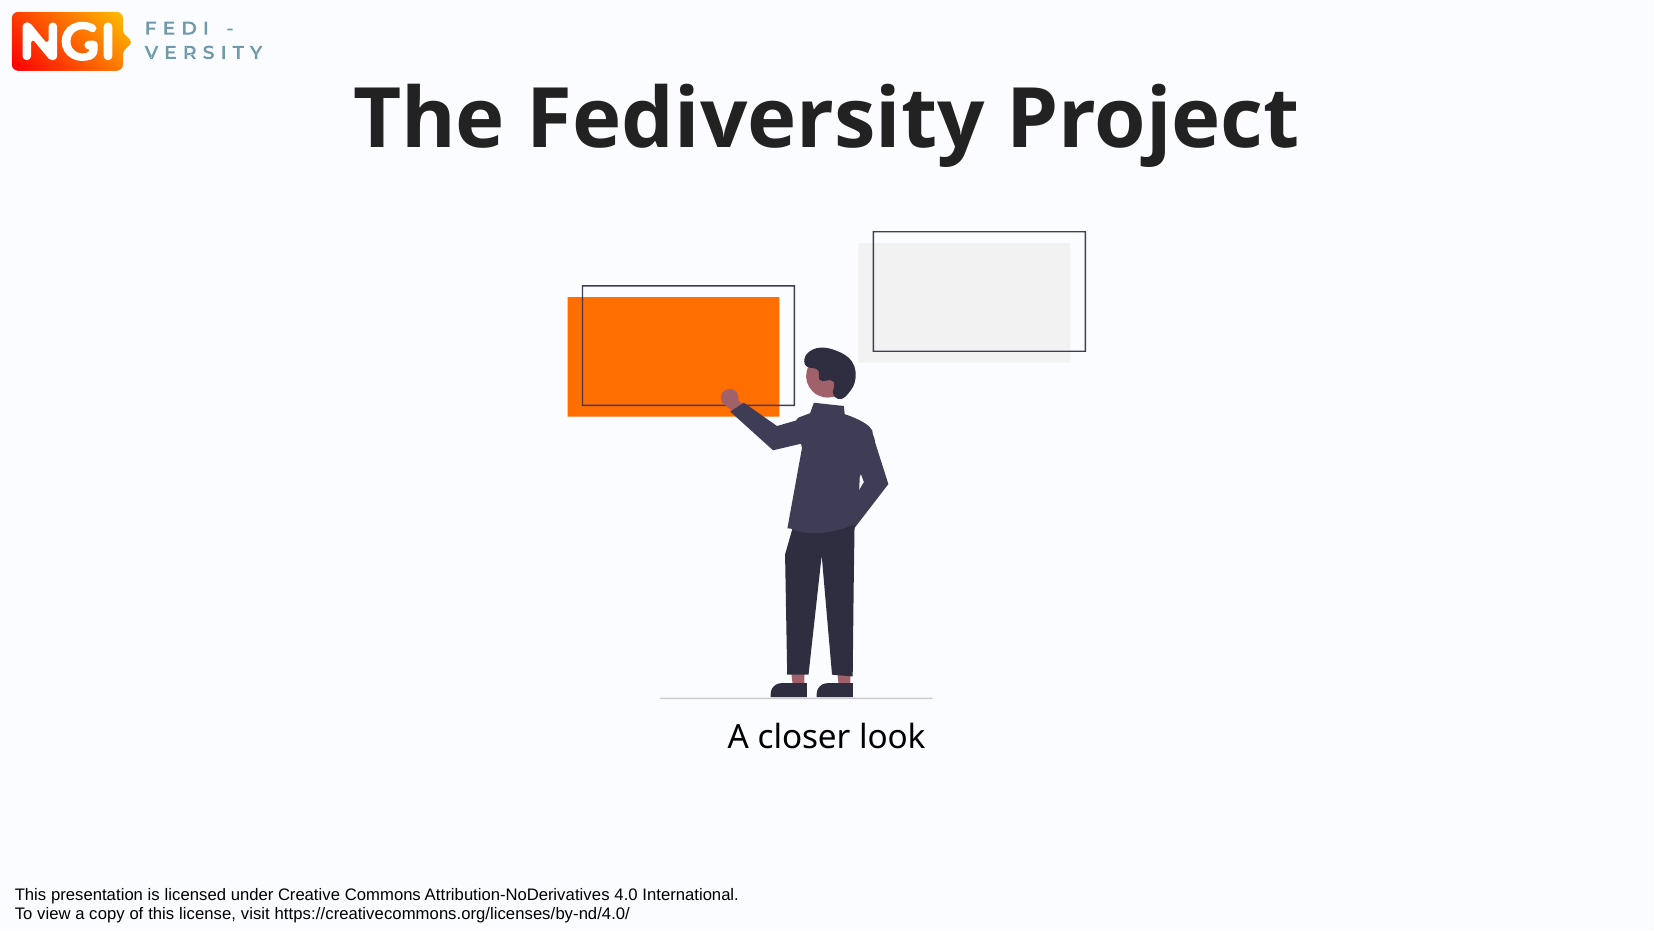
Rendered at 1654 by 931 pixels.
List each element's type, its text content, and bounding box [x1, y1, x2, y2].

picture [567, 230, 1087, 700]
subtitle A closer look [82, 214, 1571, 761]
text_box This presentation is licensed under Creative Commons Attribution-NoDerivatives 4.0 International. To view a copy of this license, visit https://creativecommons.org/licenses/by-nd/4.0/ [0, 877, 759, 931]
title The Fediversity Project [82, 37, 1571, 193]
